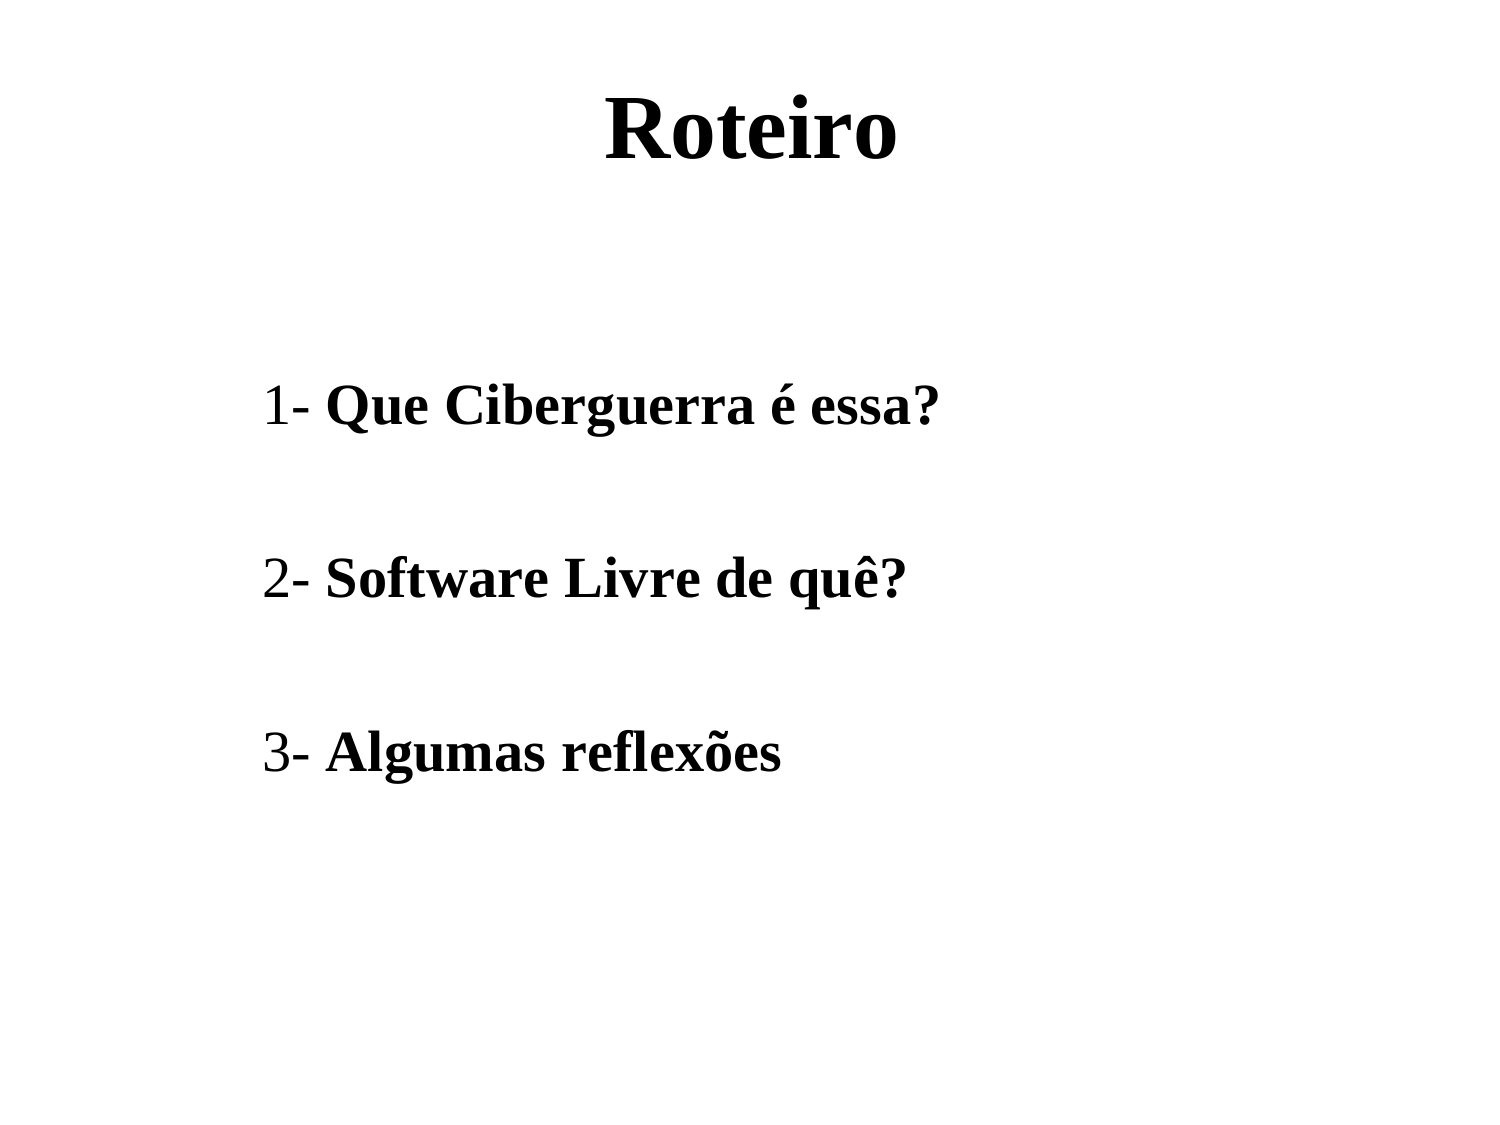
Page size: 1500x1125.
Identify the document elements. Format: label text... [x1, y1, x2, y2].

text_box 1- Que Ciberguerra é essa? 2- Software Livre de quê? 3- Algumas reflexões [246, 269, 1342, 792]
title Roteiro [62, 52, 1442, 203]
